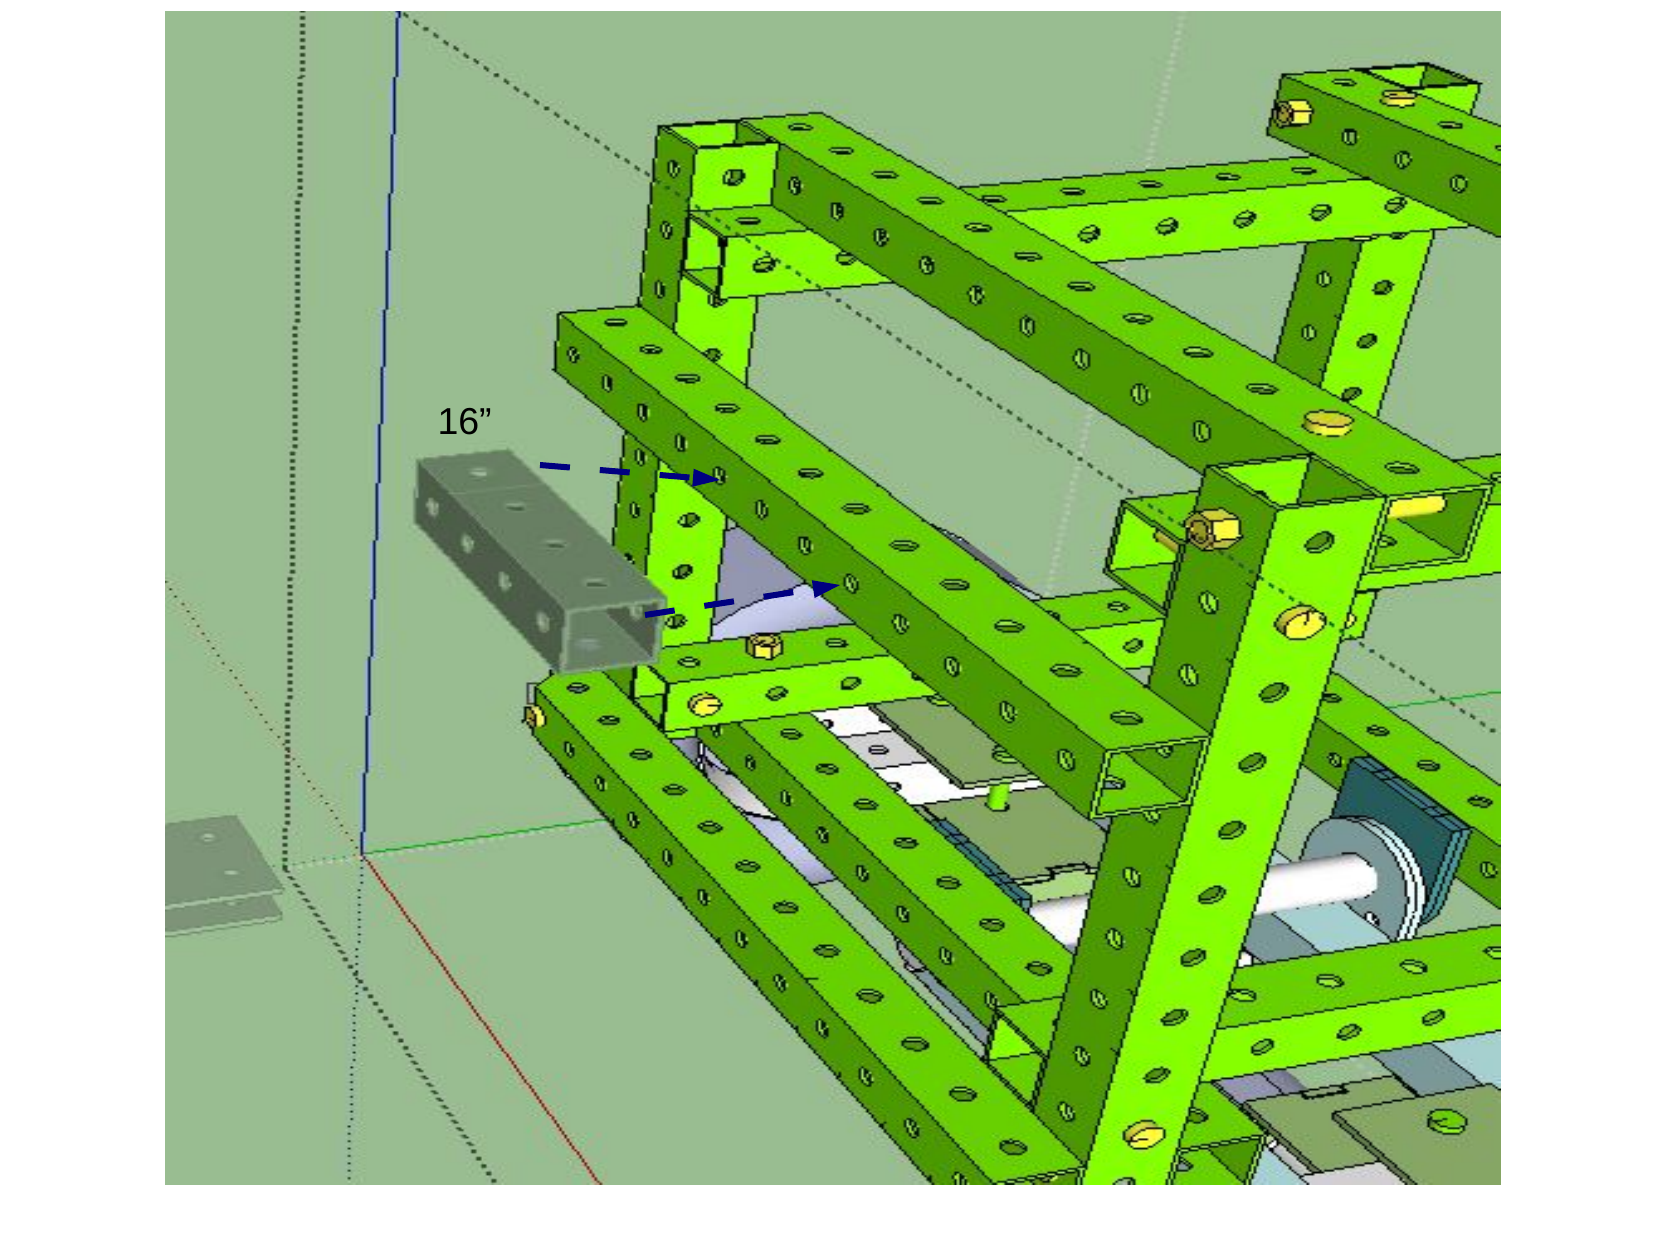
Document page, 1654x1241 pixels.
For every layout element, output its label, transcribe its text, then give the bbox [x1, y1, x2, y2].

picture [165, 11, 1501, 1186]
text_box 16” [420, 390, 526, 453]
